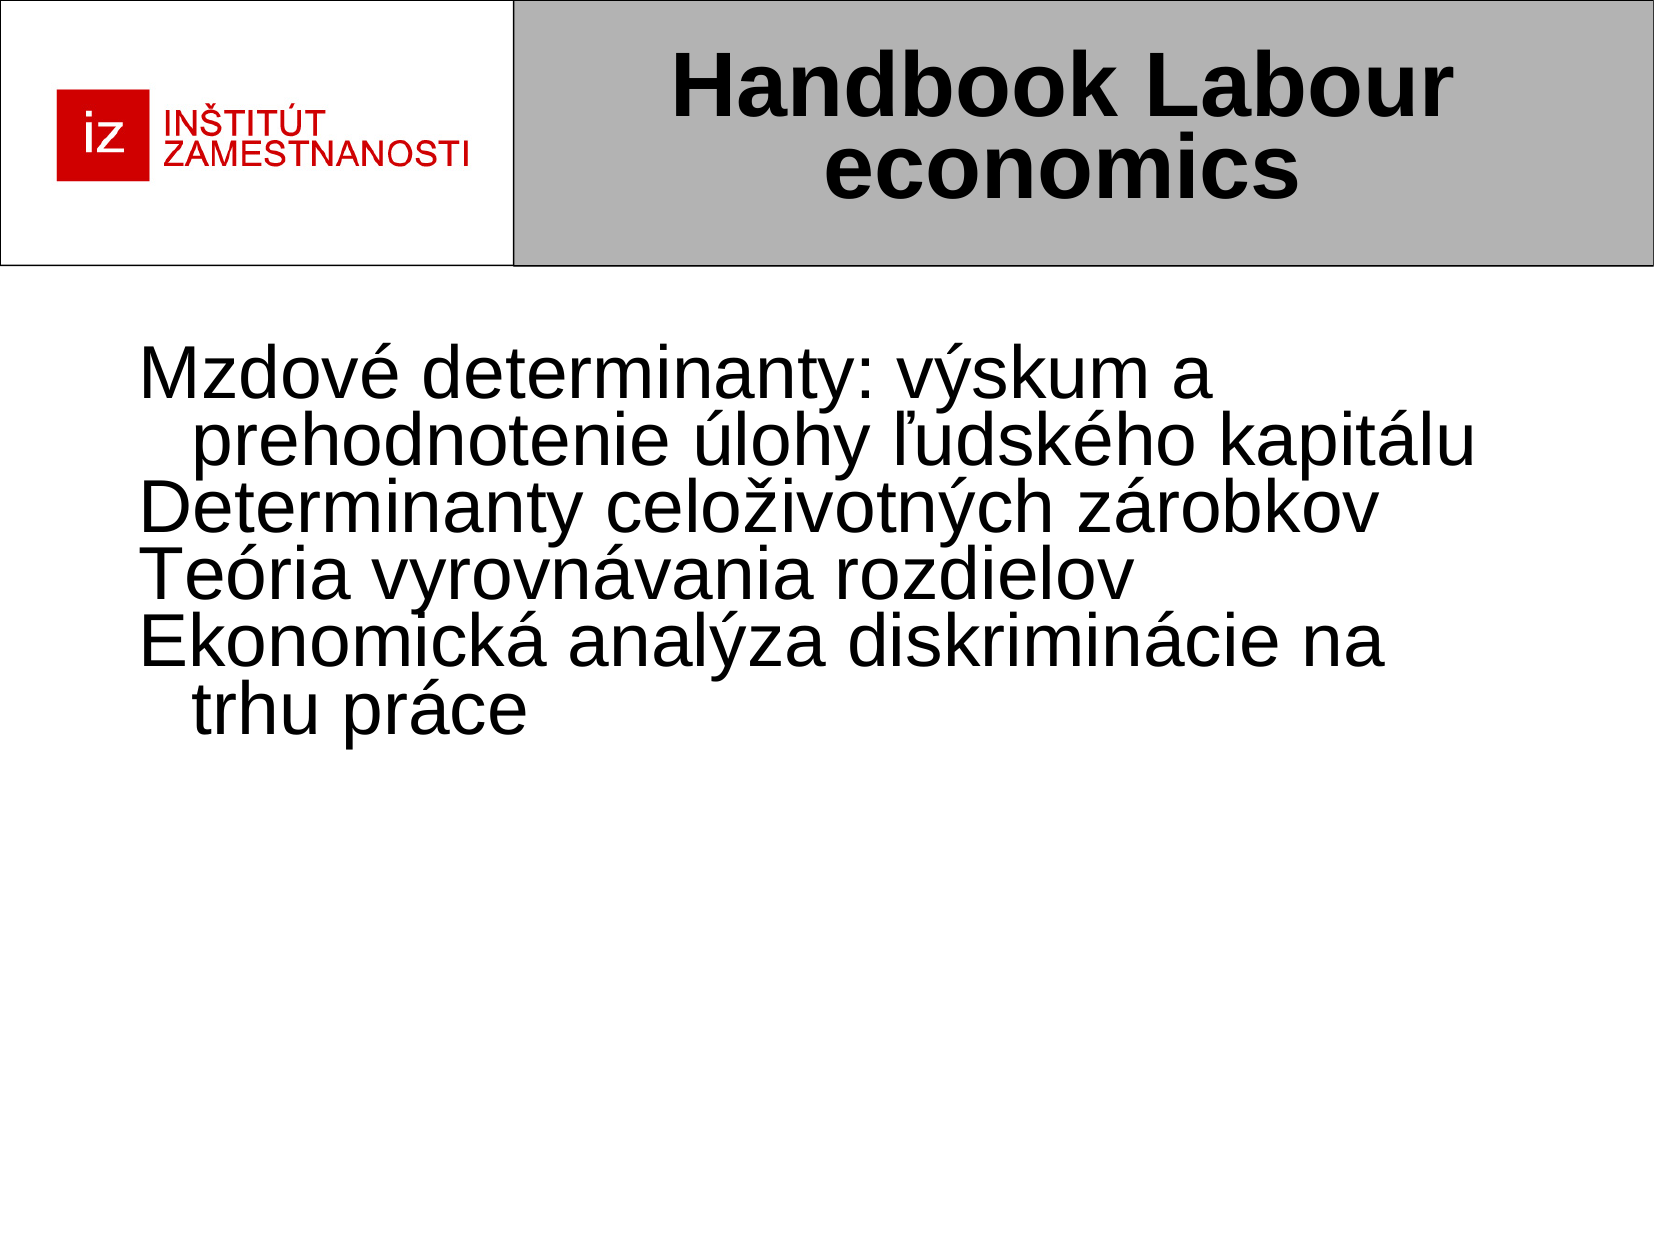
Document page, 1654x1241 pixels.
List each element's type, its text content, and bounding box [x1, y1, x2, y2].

picture [5, 8, 512, 257]
list Mzdové determinanty: výskum a prehodnotenie úlohy ľudského kapitálu Determinanty celoživotných zárobkov Teória vyrovnávania rozdielov Ekonomická analýza diskriminácie na trhu práce [121, 344, 1533, 1112]
title Handbook Labour economics [561, 37, 1565, 229]
